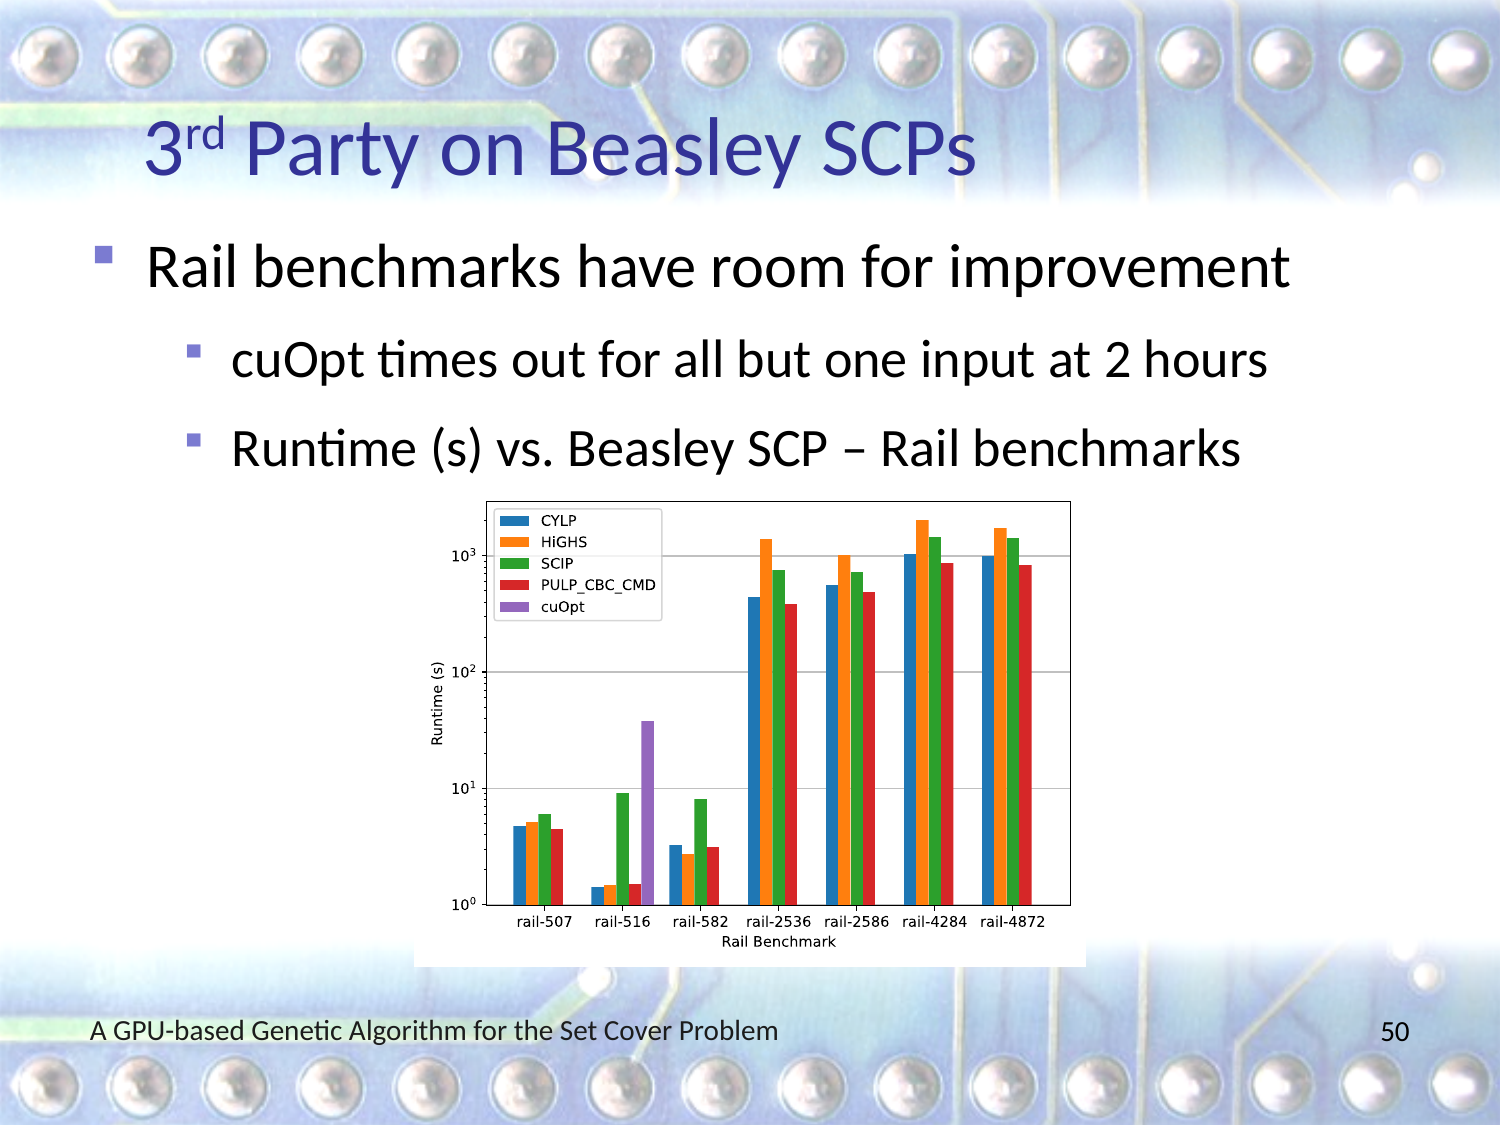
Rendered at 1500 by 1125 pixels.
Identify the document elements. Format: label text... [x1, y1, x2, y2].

picture [0, 0, 1500, 261]
picture [0, 498, 1500, 1125]
list Rail benchmarks have room for improvement cuOpt times out for all but one input at 2 hours Runtime (s) vs. Beasley SCP – Rail benchmarks [75, 217, 1425, 953]
slide_number A GPU-based Genetic Algorithm for the Set Cover Problem [74, 979, 1113, 1055]
title 3rd Party on Beasley SCPs [75, 89, 1425, 195]
